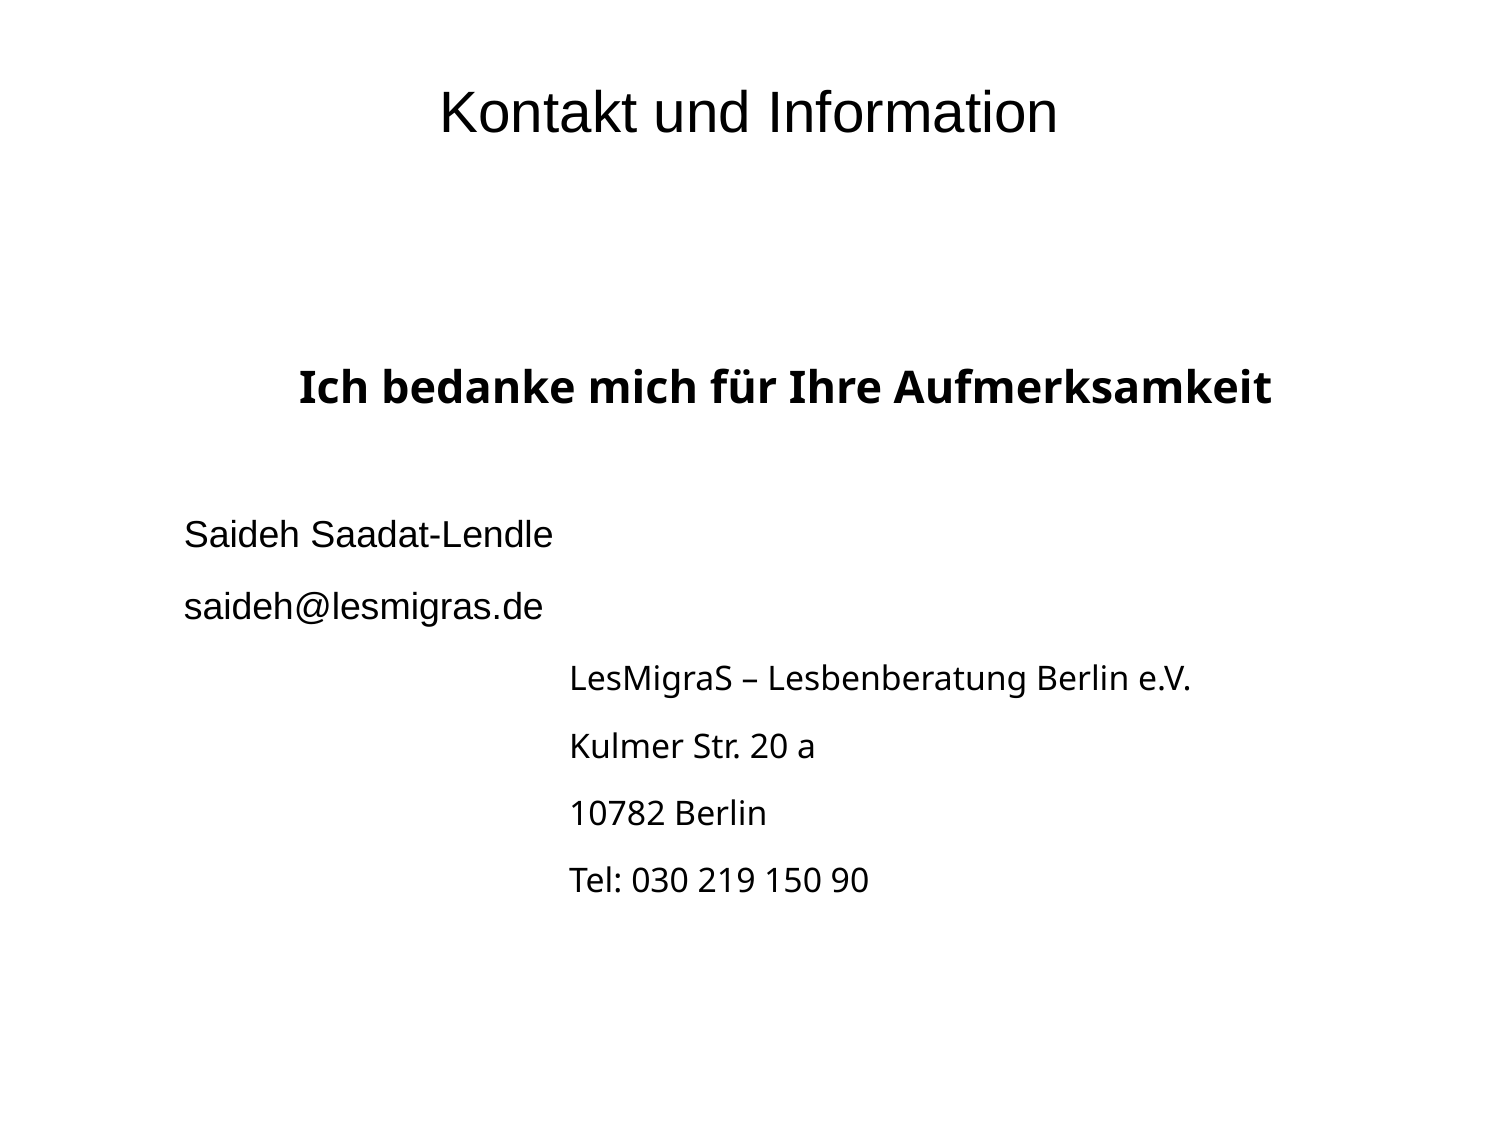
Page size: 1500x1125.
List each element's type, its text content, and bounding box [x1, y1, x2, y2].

title Kontakt und Information [75, 59, 1425, 233]
list Ich bedanke mich für Ihre Aufmerksamkeit Saideh Saadat-Lendle saideh@lesmigras.de LesMigraS – Lesbenberatung Berlin e.V. Kulmer Str. 20 a 10782 Berlin Tel: 030 219 150 90 [89, 208, 1439, 980]
